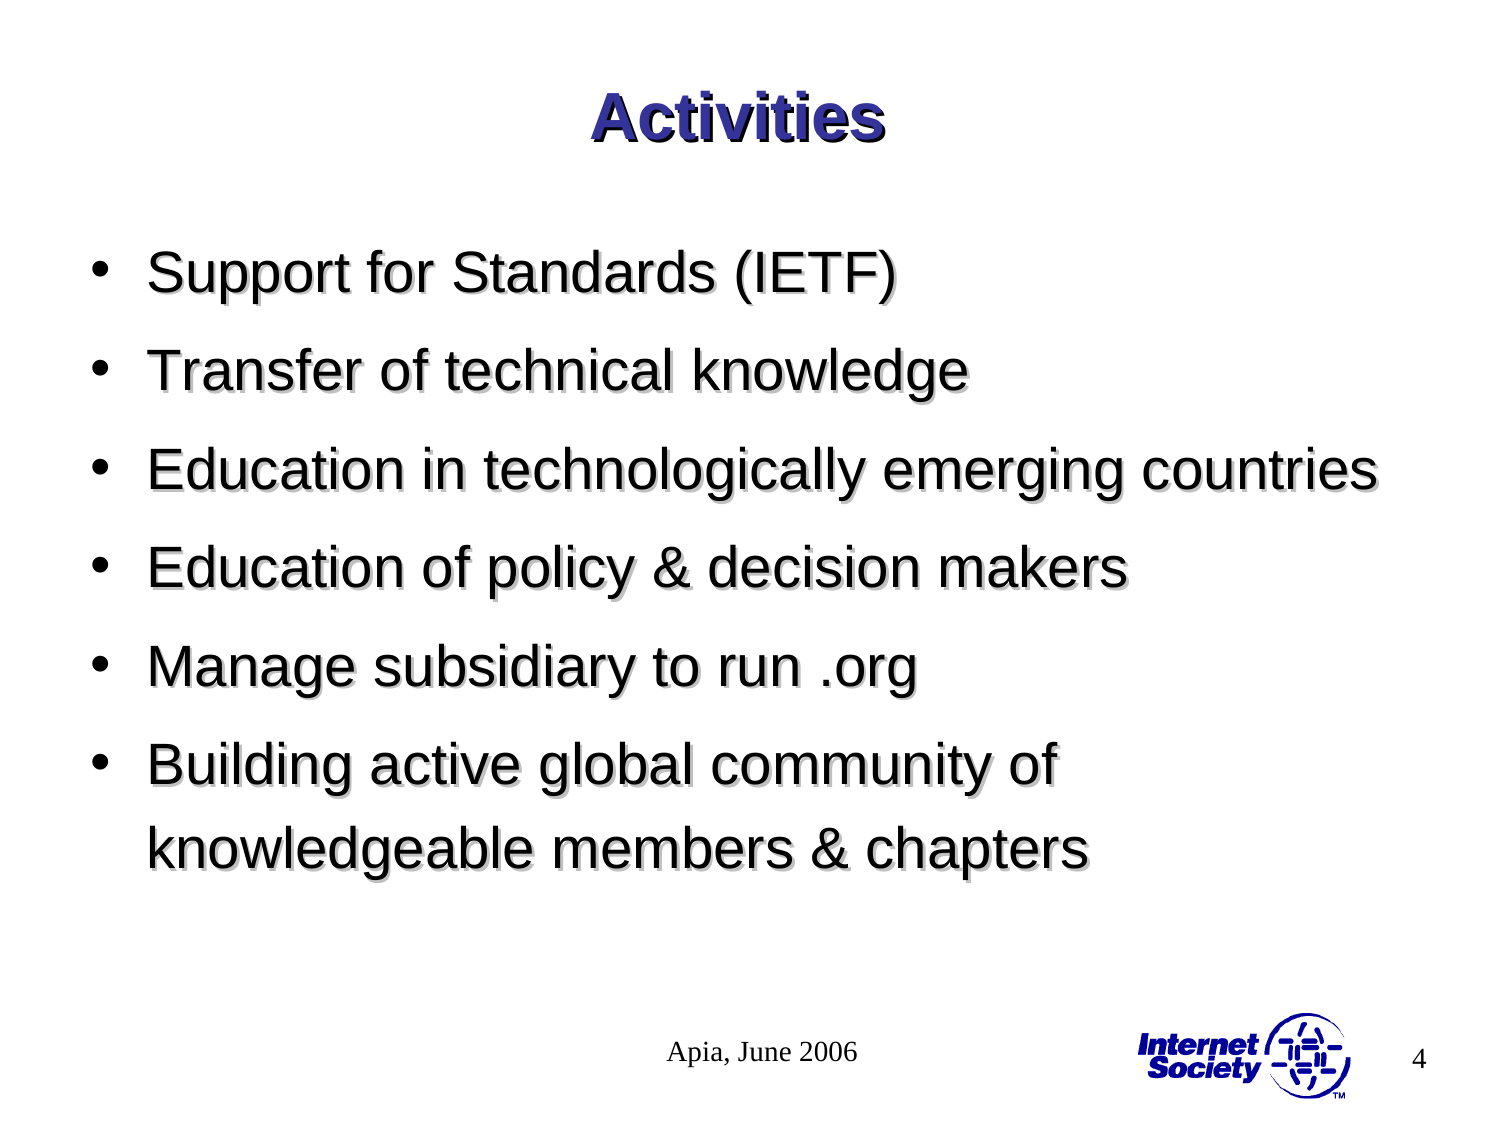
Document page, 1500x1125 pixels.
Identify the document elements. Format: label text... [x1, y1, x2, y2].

title Activities [99, 37, 1375, 188]
list Support for Standards (IETF) Transfer of technical knowledge Education in technologically emerging countries Education of policy & decision makers Manage subsidiary to run .org Building active global community of knowledgeable members & chapters [75, 212, 1426, 1000]
text_box Apia, June 2006 [512, 1025, 1013, 1101]
picture [1137, 1012, 1351, 1099]
